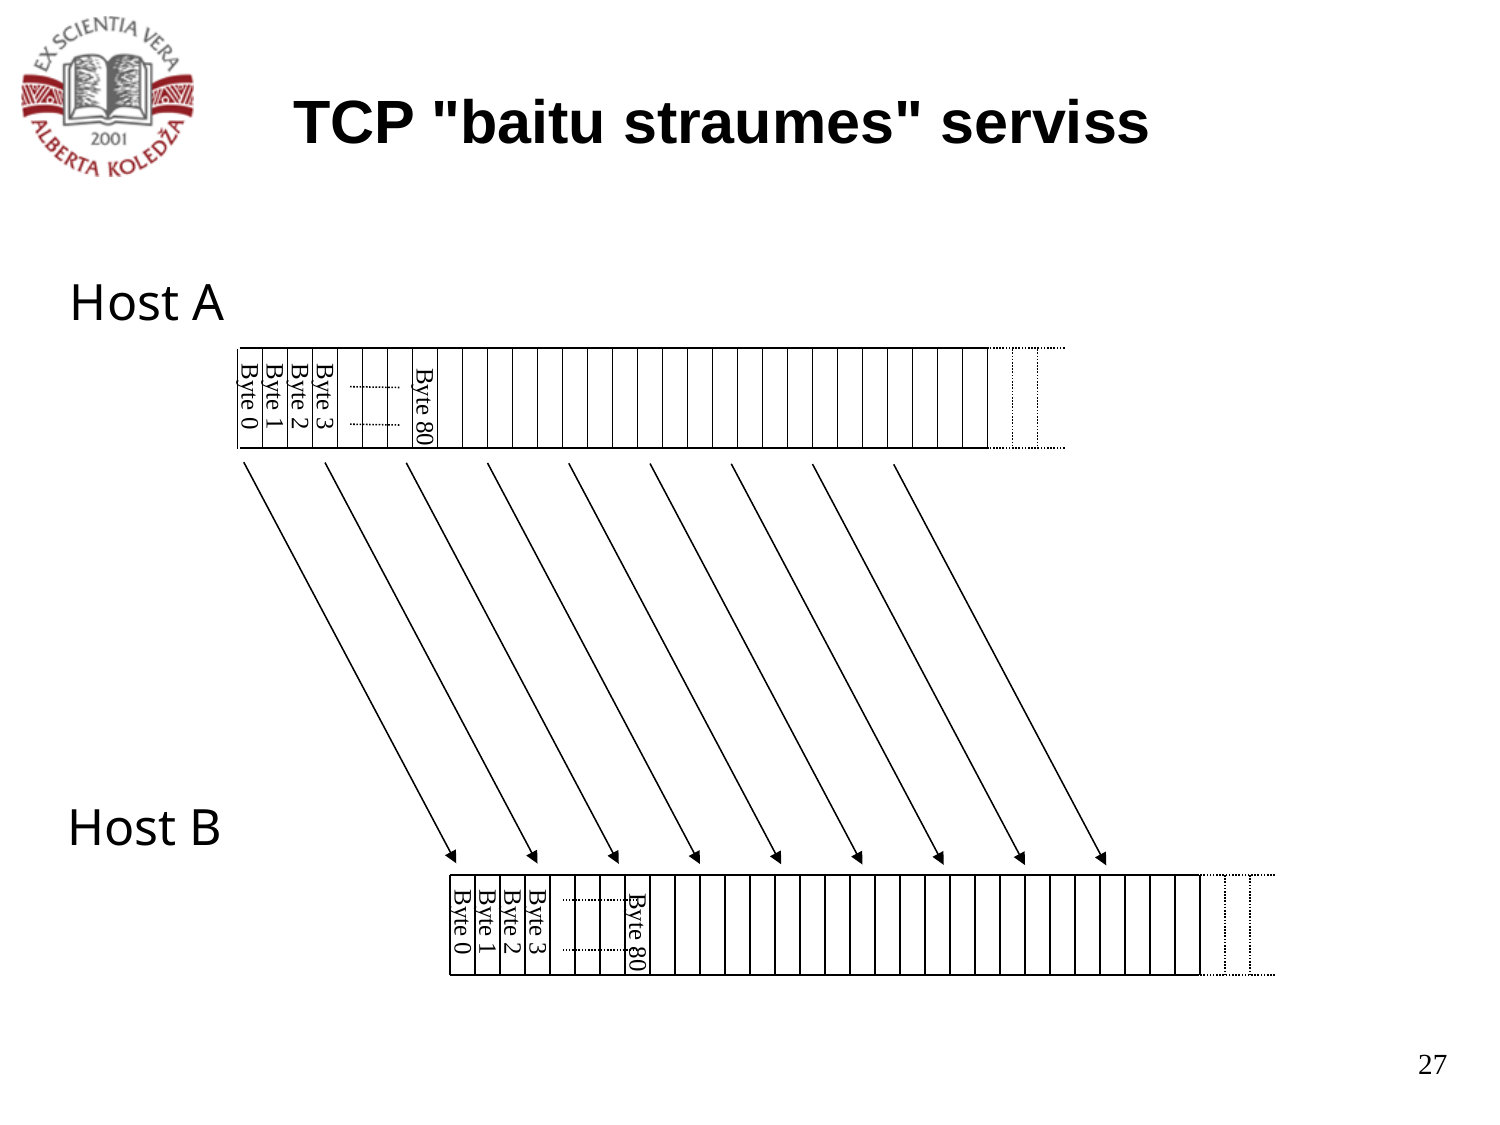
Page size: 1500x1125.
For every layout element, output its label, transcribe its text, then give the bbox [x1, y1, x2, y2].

text_box Host A [55, 262, 240, 338]
text_box Byte 2 [491, 874, 516, 971]
text_box Byte 2 [279, 349, 304, 445]
text_box <skaitlis> [1312, 1037, 1463, 1101]
title TCP "baitu straumes" serviss [50, 62, 1374, 175]
text_box Byte 80 [403, 353, 450, 462]
text_box Byte 0 [228, 348, 254, 445]
text_box Byte 3 [304, 349, 350, 445]
text_box Byte 1 [466, 874, 491, 971]
text_box Byte 0 [441, 874, 466, 971]
text_box Byte 80 [616, 878, 663, 987]
text_box Byte 3 [516, 874, 563, 971]
picture [21, 16, 194, 177]
text_box Byte 1 [253, 348, 300, 445]
text_box Host B [52, 788, 237, 864]
